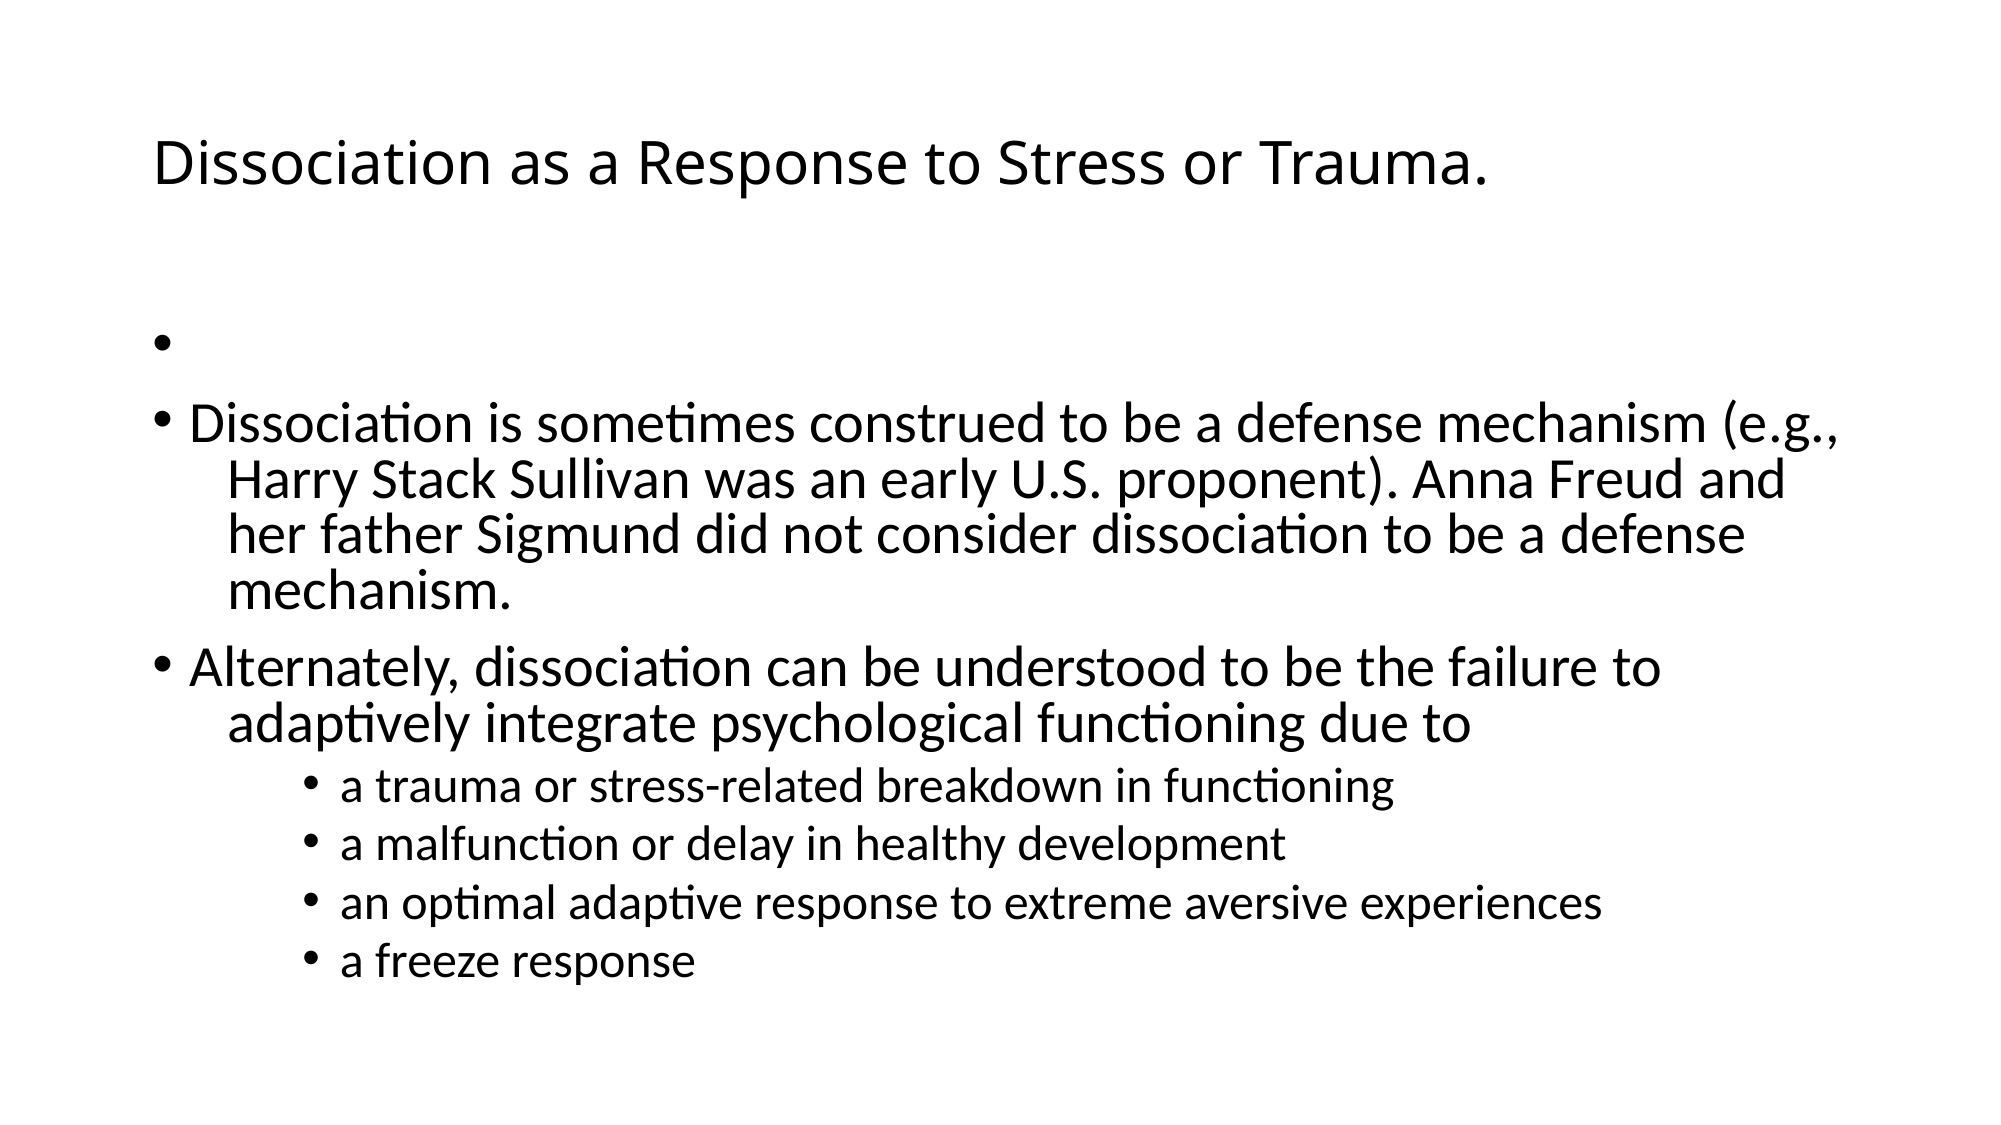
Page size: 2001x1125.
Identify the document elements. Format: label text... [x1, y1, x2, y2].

list Dissociation is sometimes construed to be a defense mechanism (e.g., Harry Stack Sullivan was an early U.S. proponent). Anna Freud and her father Sigmund did not consider dissociation to be a defense mechanism. Alternately, dissociation can be understood to be the failure to adaptively integrate psychological functioning due to a trauma or stress-related breakdown in functioning a malfunction or delay in healthy development an optimal adaptive response to extreme aversive experiences a freeze response [137, 299, 1863, 1014]
title Dissociation as a Response to Stress or Trauma. [137, 59, 1863, 278]
